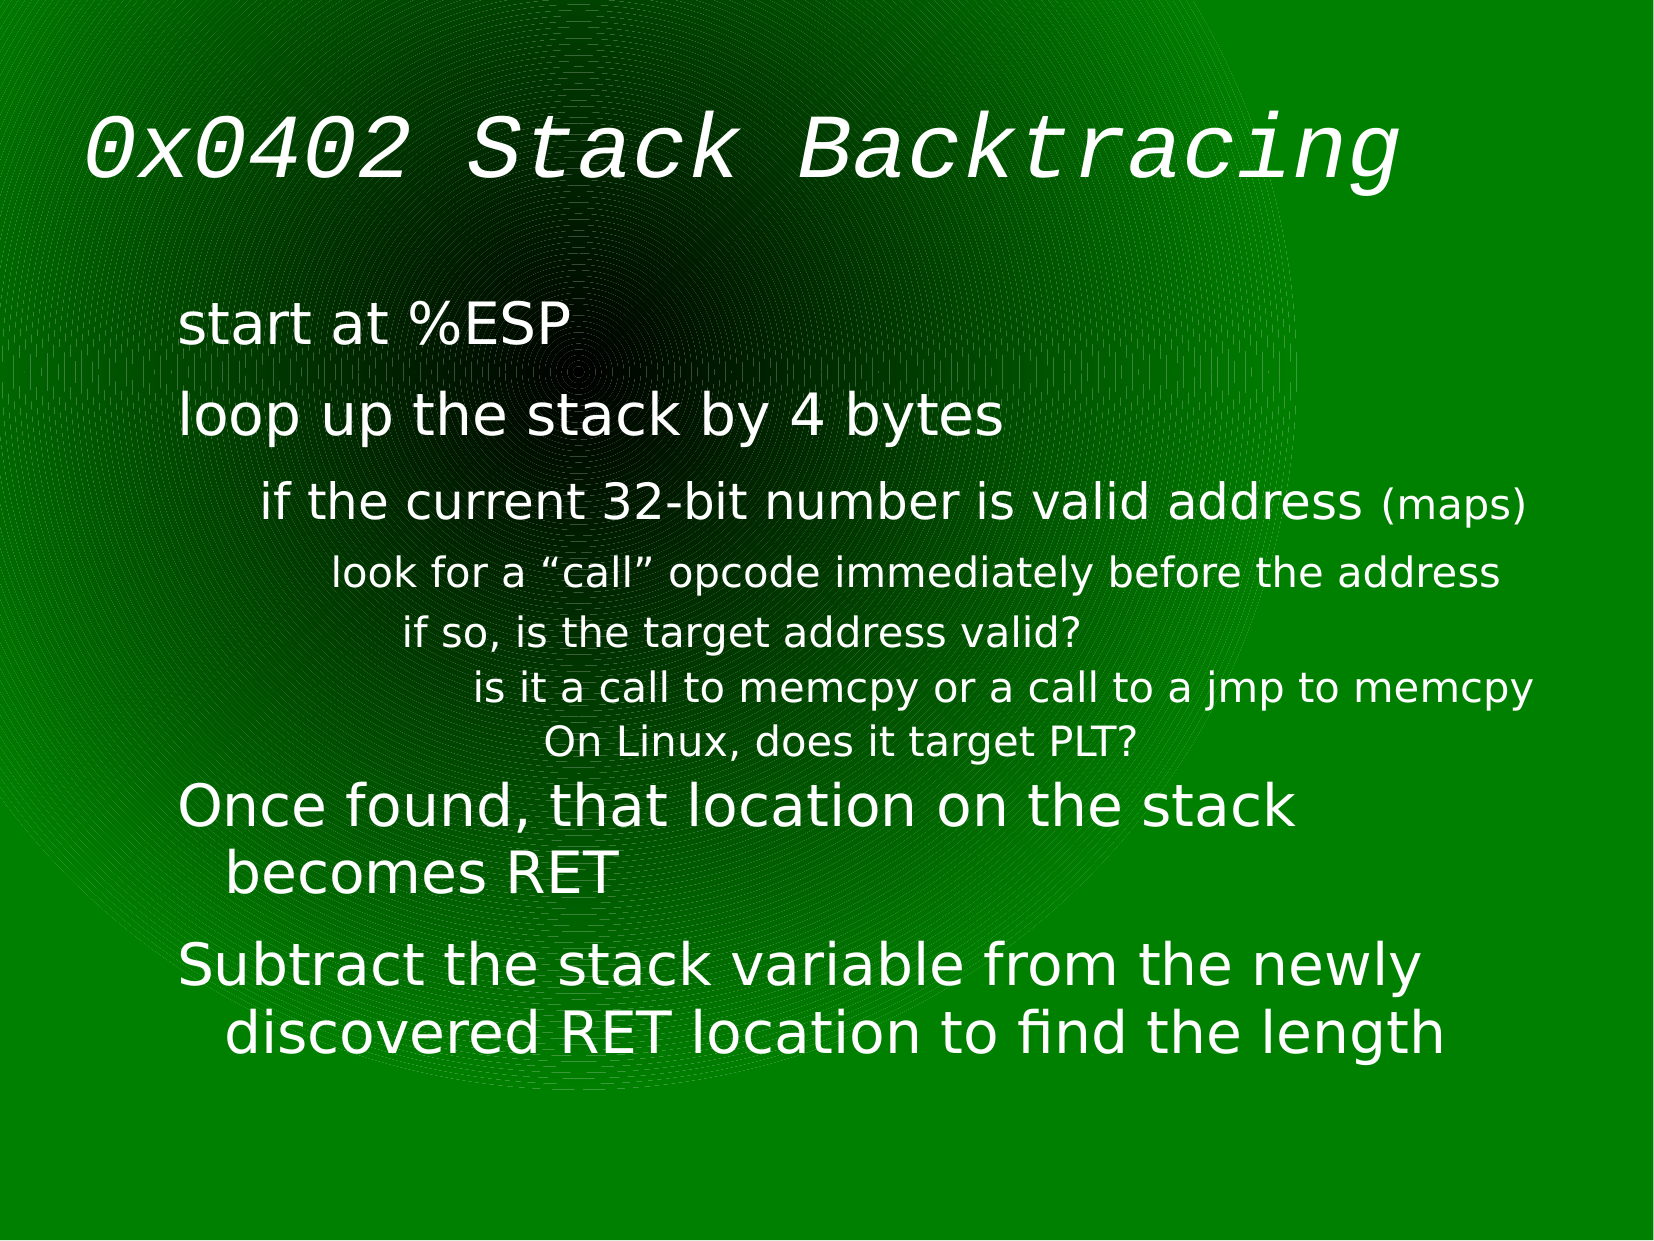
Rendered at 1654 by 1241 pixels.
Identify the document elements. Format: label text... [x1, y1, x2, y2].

title 0x0402 Stack Backtracing [82, 56, 1571, 250]
list start at %ESP loop up the stack by 4 bytes if the current 32-bit number is valid address (maps) look for a “call” opcode immediately before the address if so, is the target address valid? is it a call to memcpy or a call to a jmp to memcpy On Linux, does it target PLT? Once found, that location on the stack becomes RET Subtract the stack variable from the newly discovered RET location to find the length [82, 290, 1571, 1094]
